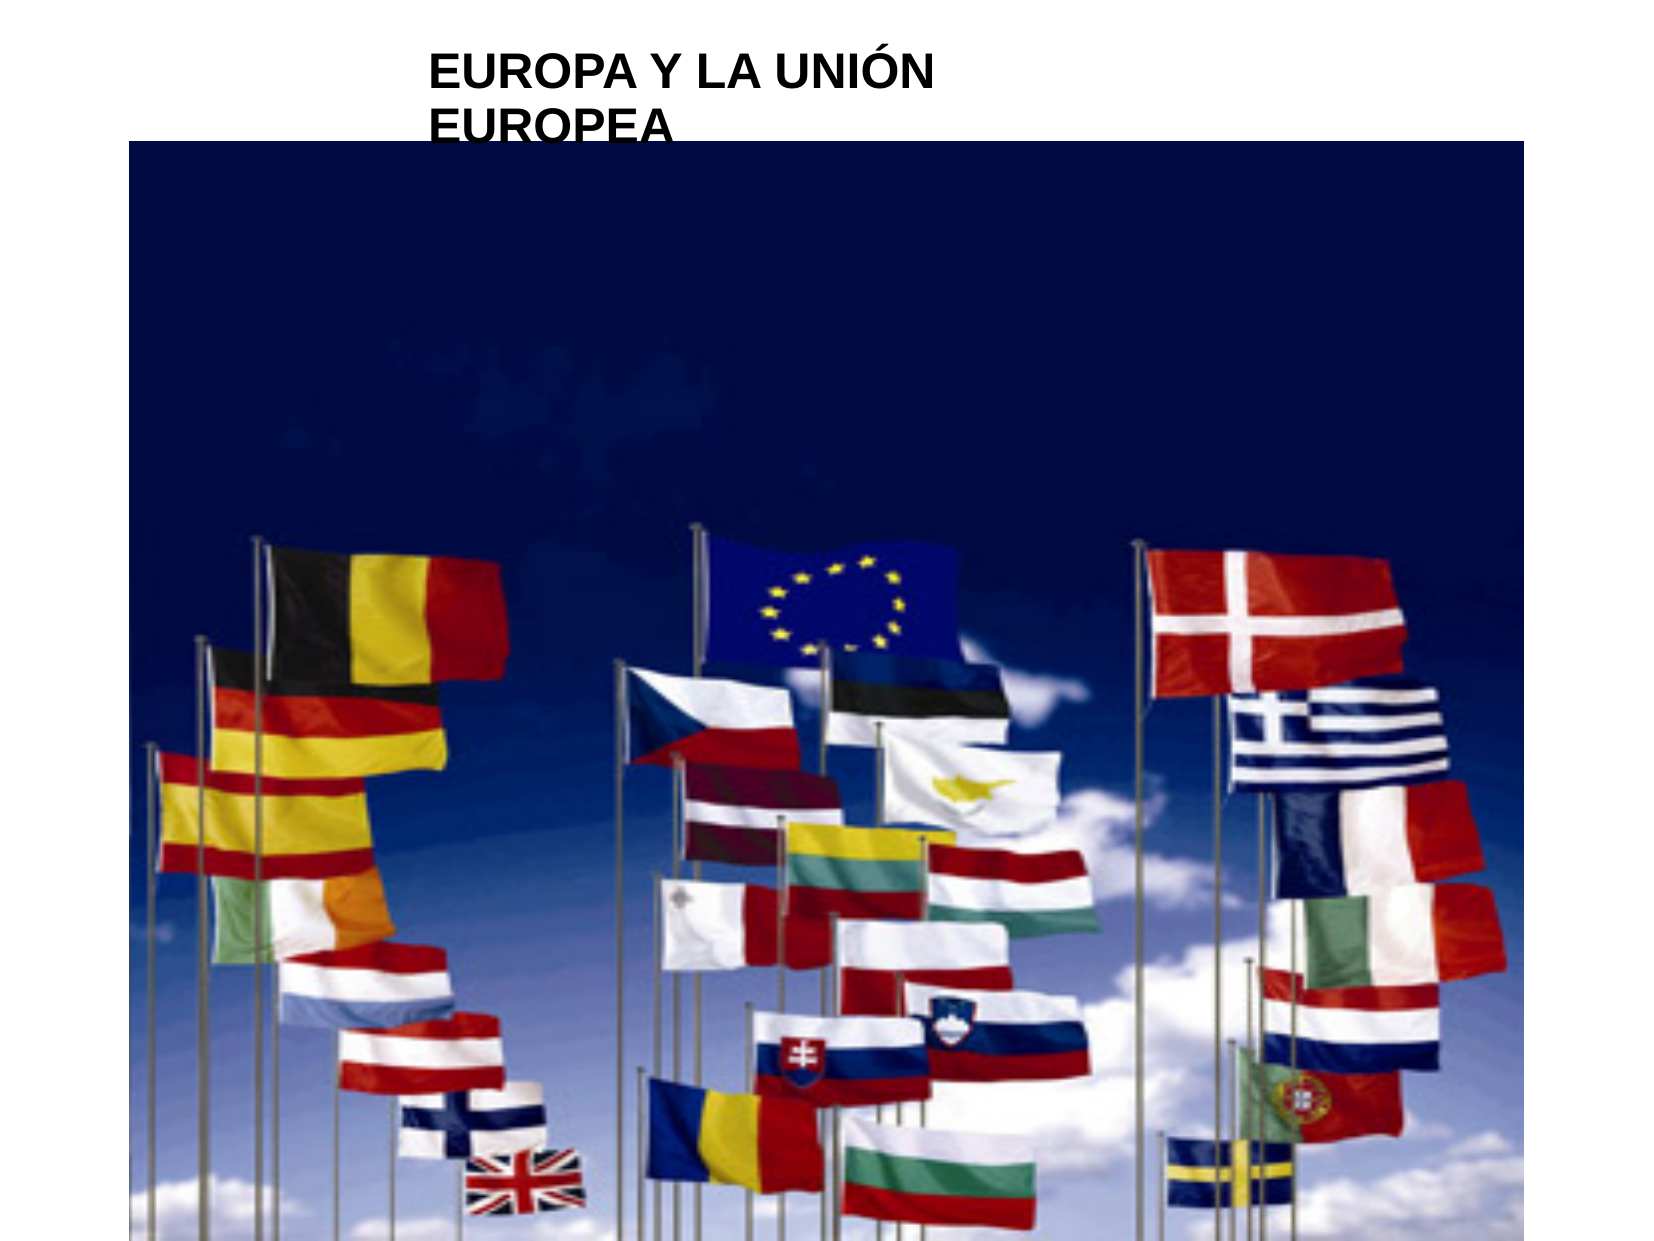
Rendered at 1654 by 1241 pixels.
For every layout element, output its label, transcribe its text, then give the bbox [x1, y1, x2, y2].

text_box EUROPA Y LA UNIÓN EUROPEA [413, 35, 1211, 107]
picture [129, 141, 1524, 1241]
